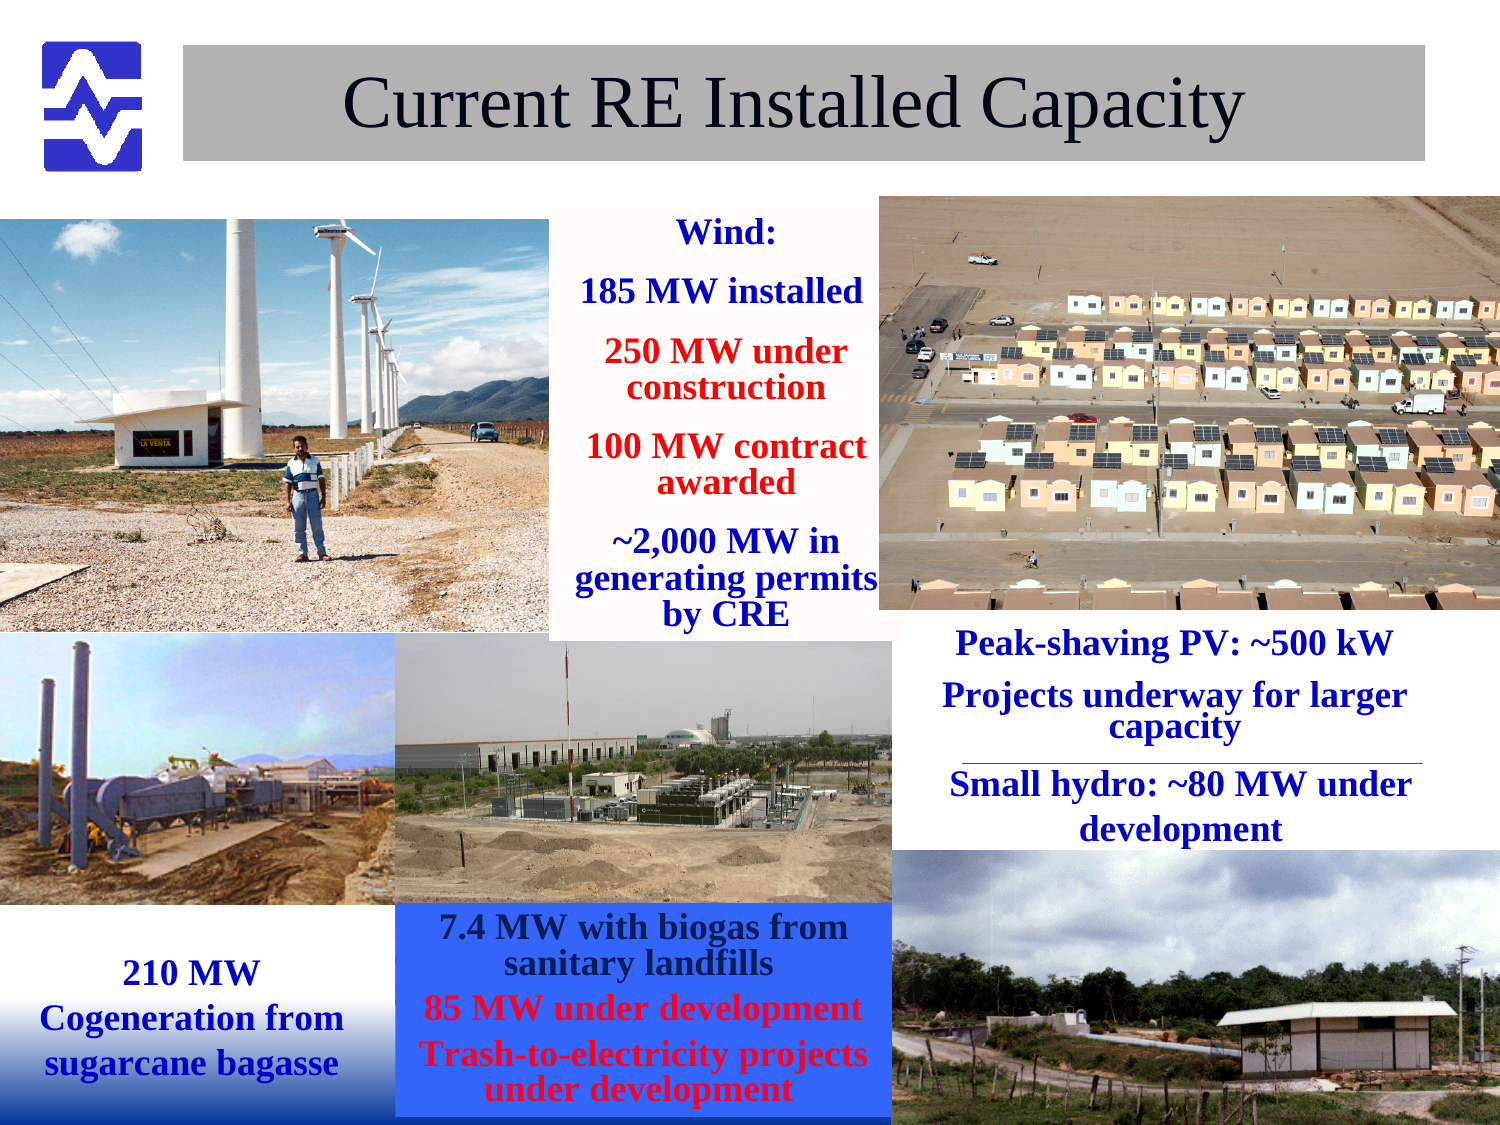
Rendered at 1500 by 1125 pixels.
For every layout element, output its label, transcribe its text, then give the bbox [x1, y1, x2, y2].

text_box Small hydro: ~80 MW under development [903, 751, 1459, 857]
picture [879, 196, 1500, 610]
picture [0, 219, 1500, 1125]
text_box 7.4 MW with biogas from sanitary landfills 85 MW under development Trash-to-electricity projects under development [395, 902, 892, 1117]
text_box Wind: 185 MW installed 250 MW under construction 100 MW contract awarded ~2,000 MW in generating permits by CRE [549, 208, 904, 641]
title Current RE Installed Capacity [183, 45, 1426, 161]
text_box 210 MW Cogeneration from sugarcane bagasse [0, 940, 384, 1092]
text_box Peak-shaving PV: ~500 kW Projects underway for larger capacity [915, 633, 1436, 754]
